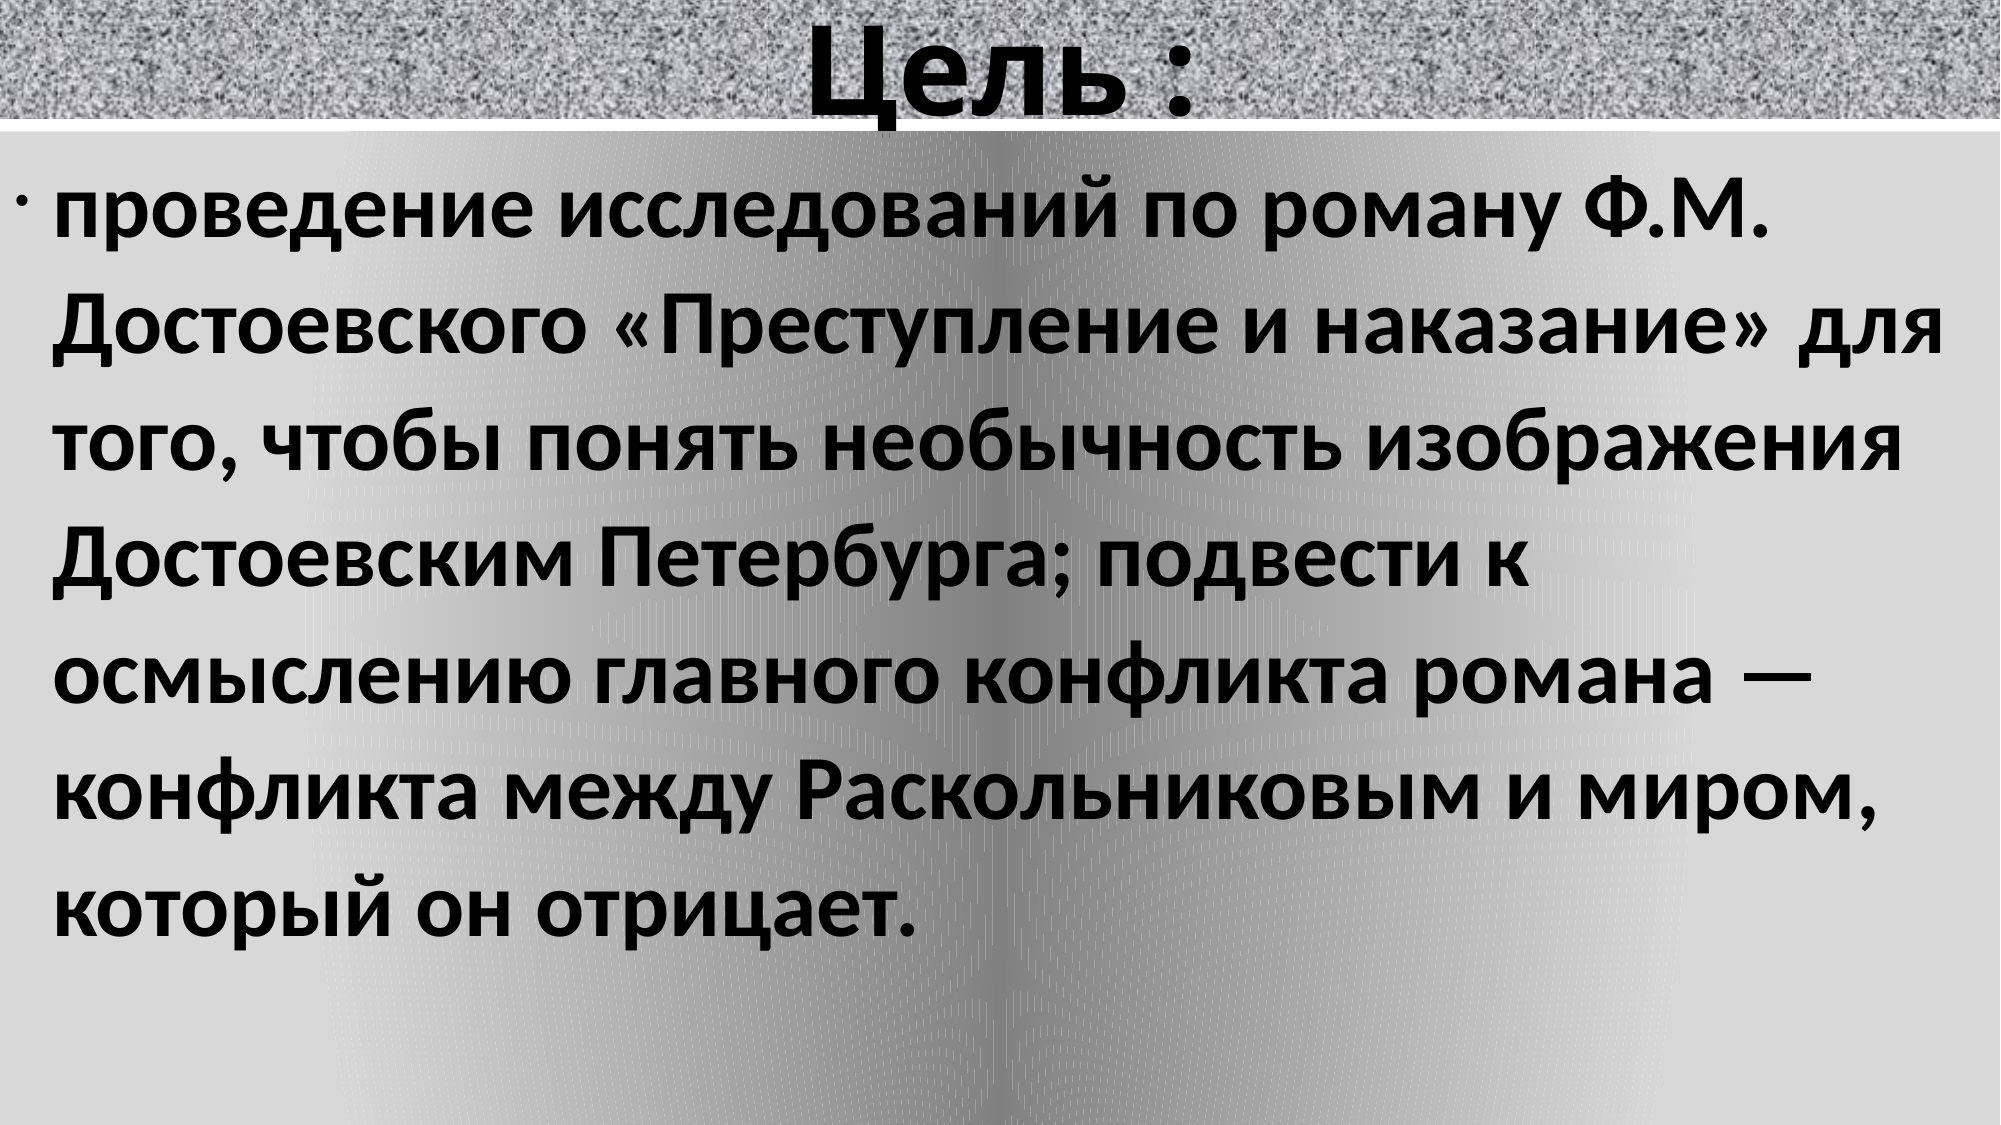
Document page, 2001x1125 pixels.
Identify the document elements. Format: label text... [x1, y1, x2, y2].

title Цель : [0, 0, 2000, 119]
list проведение исследований по роману Ф.М. Достоевского «Преступление и наказание» для того, чтобы понять необычность изображения Достоевским Петербурга; подвести к осмыслению главного конфликта романа — конфликта между Раскольниковым и миром, который он отрицает. [0, 131, 2000, 1125]
